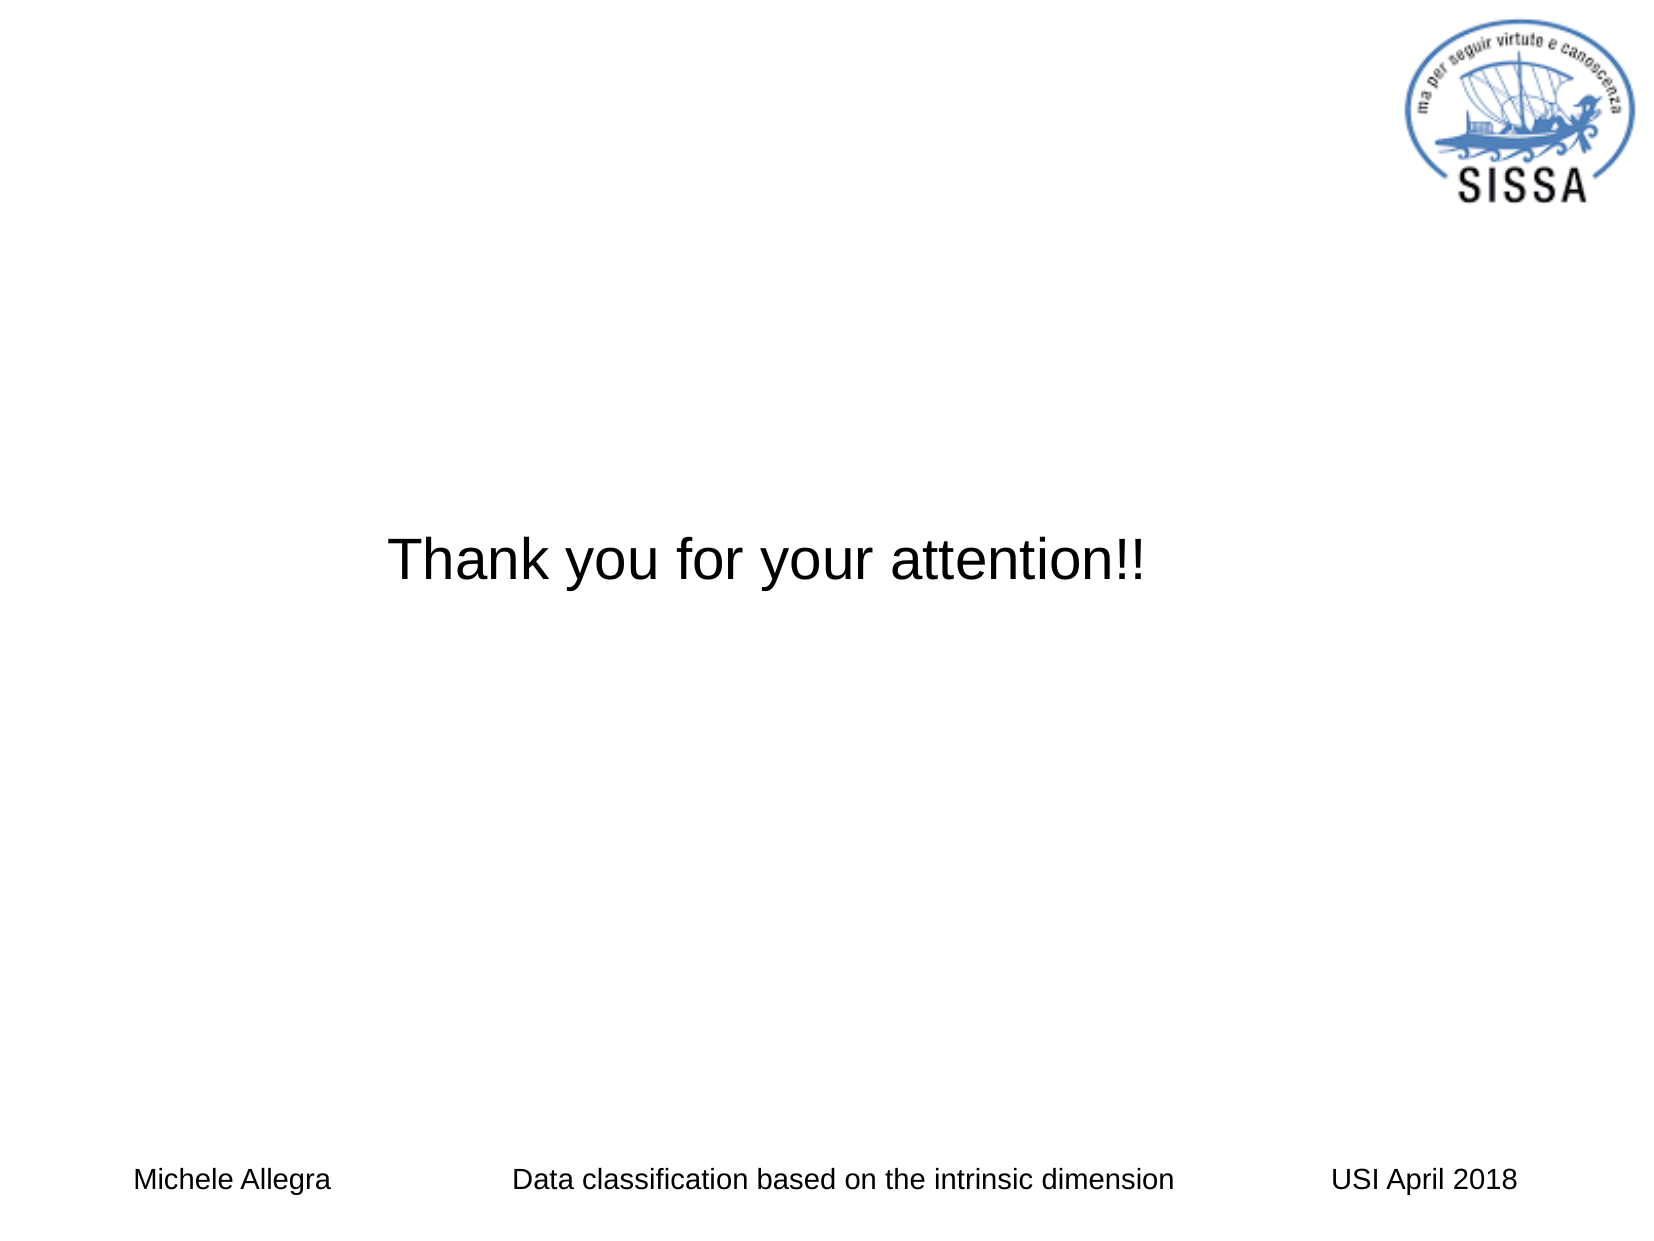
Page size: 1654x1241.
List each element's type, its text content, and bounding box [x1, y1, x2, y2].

subtitle [82, 198, 1571, 1111]
title Michele Allegra Data classification based on the intrinsic dimension USI April 2018 [82, 1141, 1571, 1217]
picture [1391, 16, 1652, 207]
